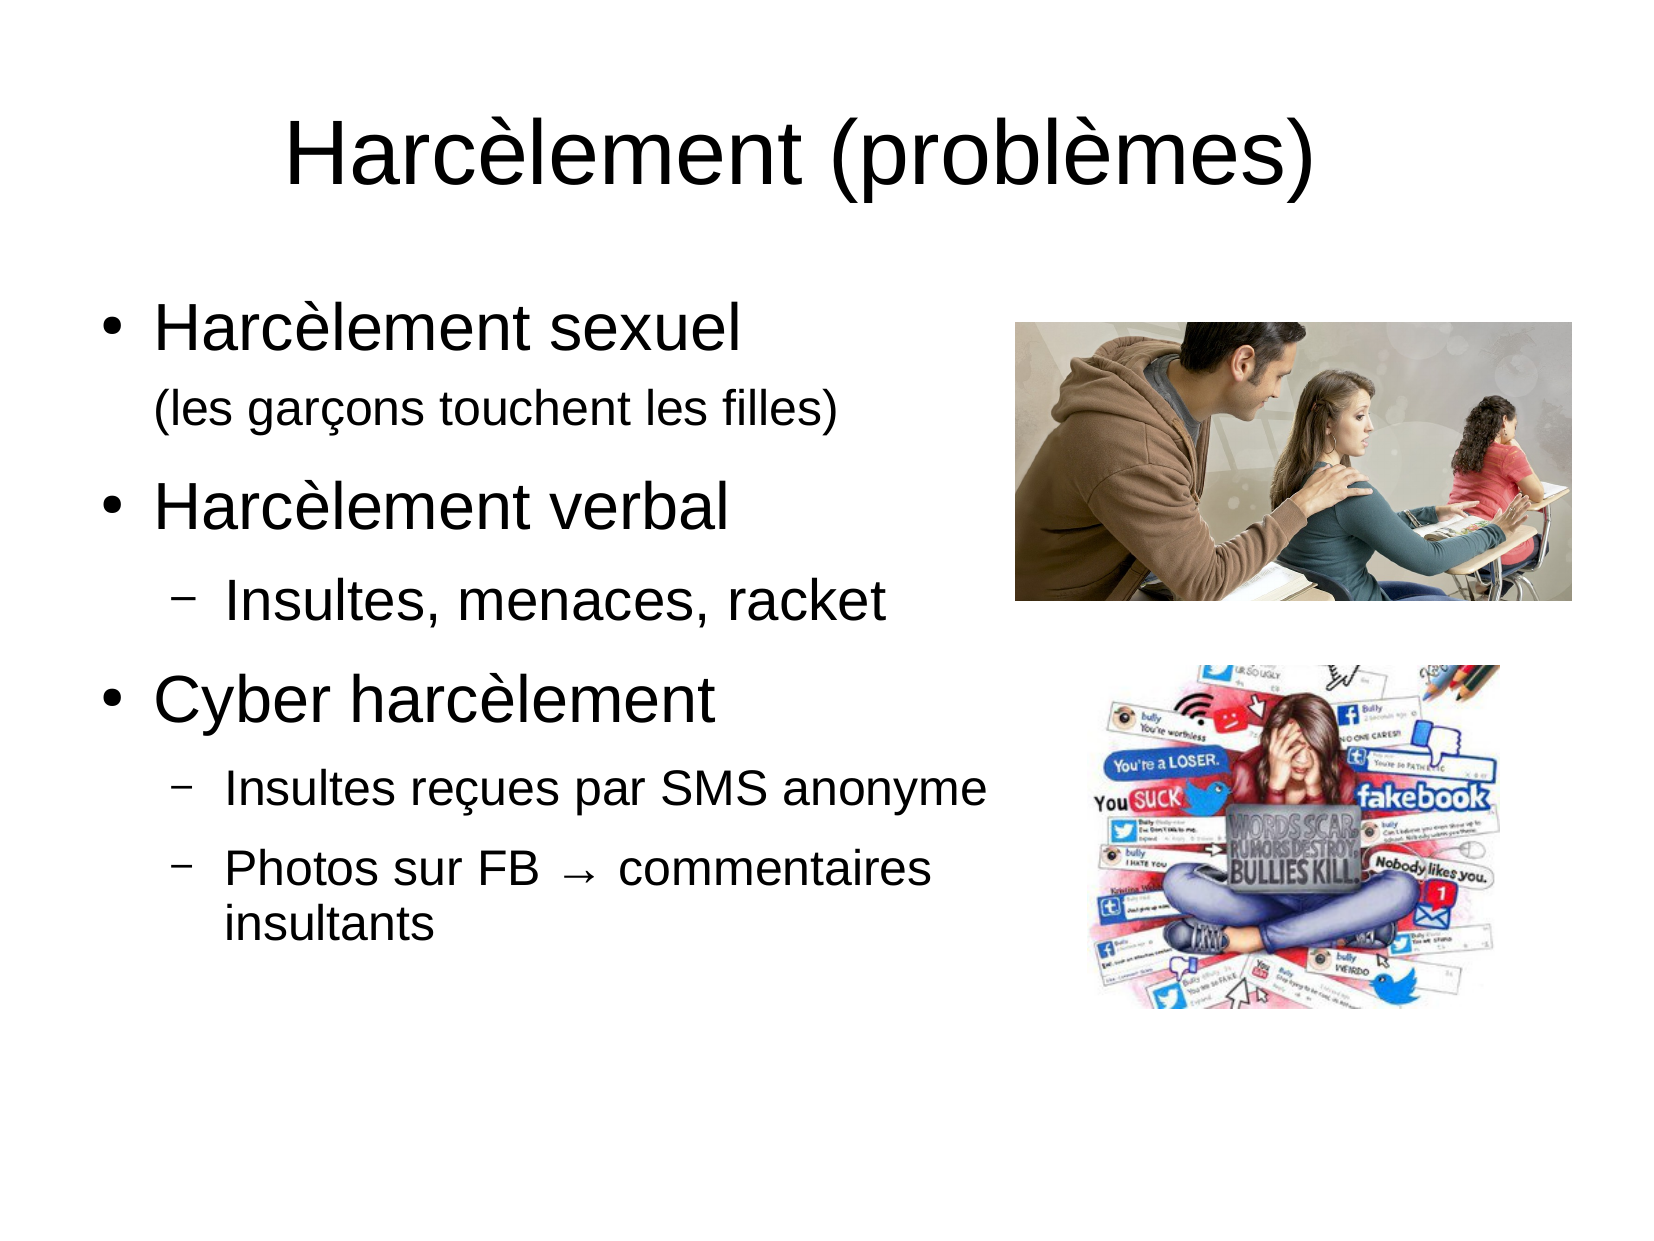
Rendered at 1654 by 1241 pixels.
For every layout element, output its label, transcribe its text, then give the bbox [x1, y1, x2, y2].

list Harcèlement sexuel (les garçons touchent les filles) Harcèlement verbal Insultes, menaces, racket Cyber harcèlement Insultes reçues par SMS anonyme Photos sur FB → commentaires insultants [82, 290, 993, 1010]
picture [1087, 665, 1500, 1009]
picture [1015, 322, 1572, 601]
title Harcèlement (problèmes) [82, 49, 1571, 257]
